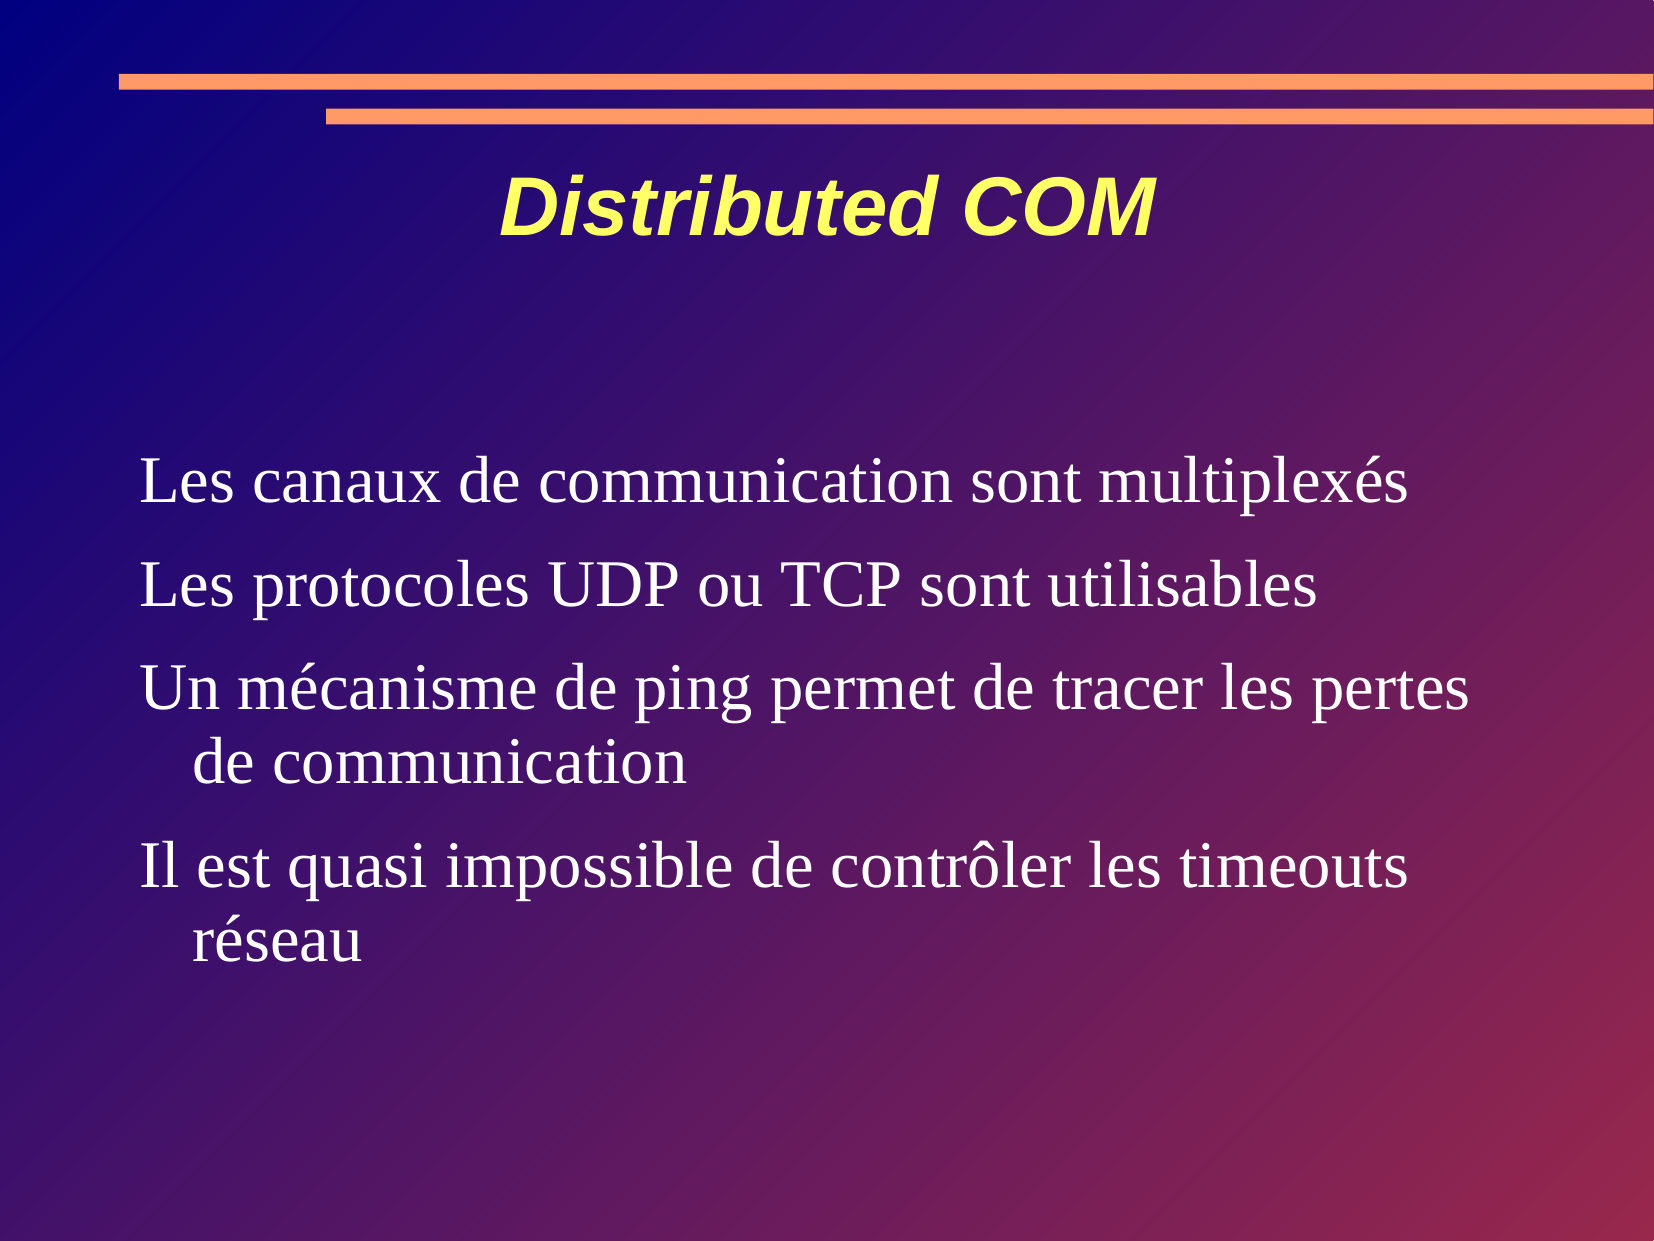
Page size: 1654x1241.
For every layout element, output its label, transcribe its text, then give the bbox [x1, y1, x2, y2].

list Les canaux de communication sont multiplexés Les protocoles UDP ou TCP sont utilisables Un mécanisme de ping permet de tracer les pertes de communication Il est quasi impossible de contrôler les timeouts réseau [121, 443, 1534, 1127]
title Distributed COM [121, 102, 1534, 311]
